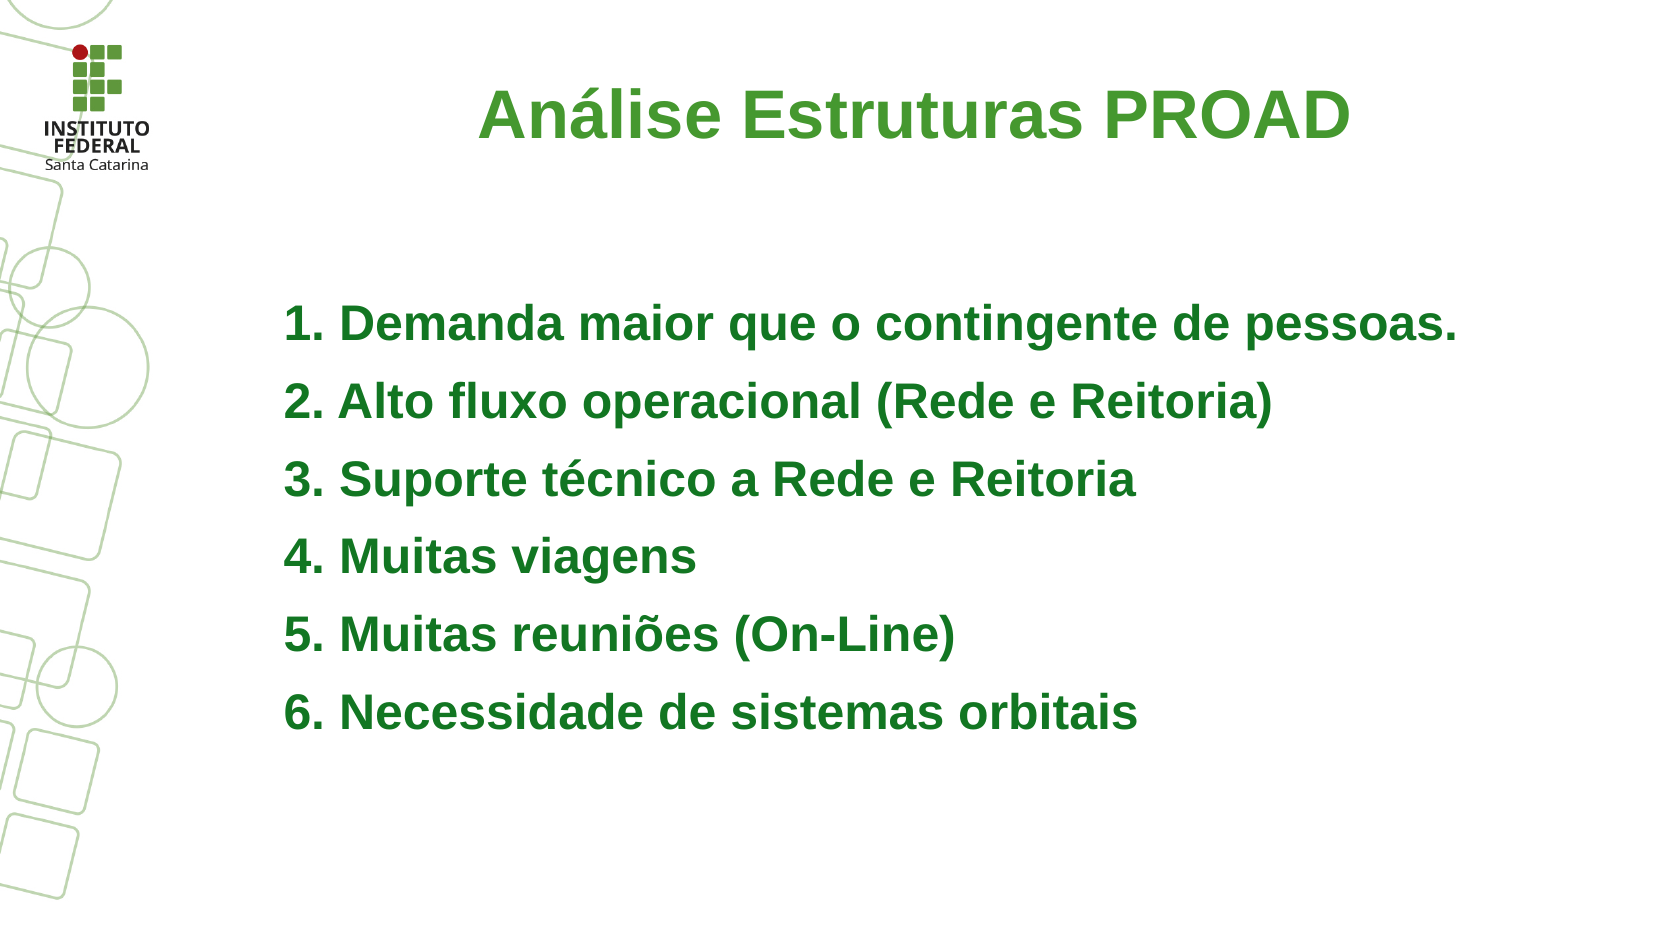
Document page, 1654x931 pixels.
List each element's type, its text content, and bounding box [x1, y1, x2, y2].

picture [0, 0, 1317, 931]
list 1. Demanda maior que o contingente de pessoas. 2. Alto fluxo operacional (Rede e Reitoria) 3. Suporte técnico a Rede e Reitoria 4. Muitas viagens 5. Muitas reuniões (On-Line) 6. Necessidade de sistemas orbitais [212, 217, 1571, 848]
title Análise Estruturas PROAD [259, 37, 1571, 193]
